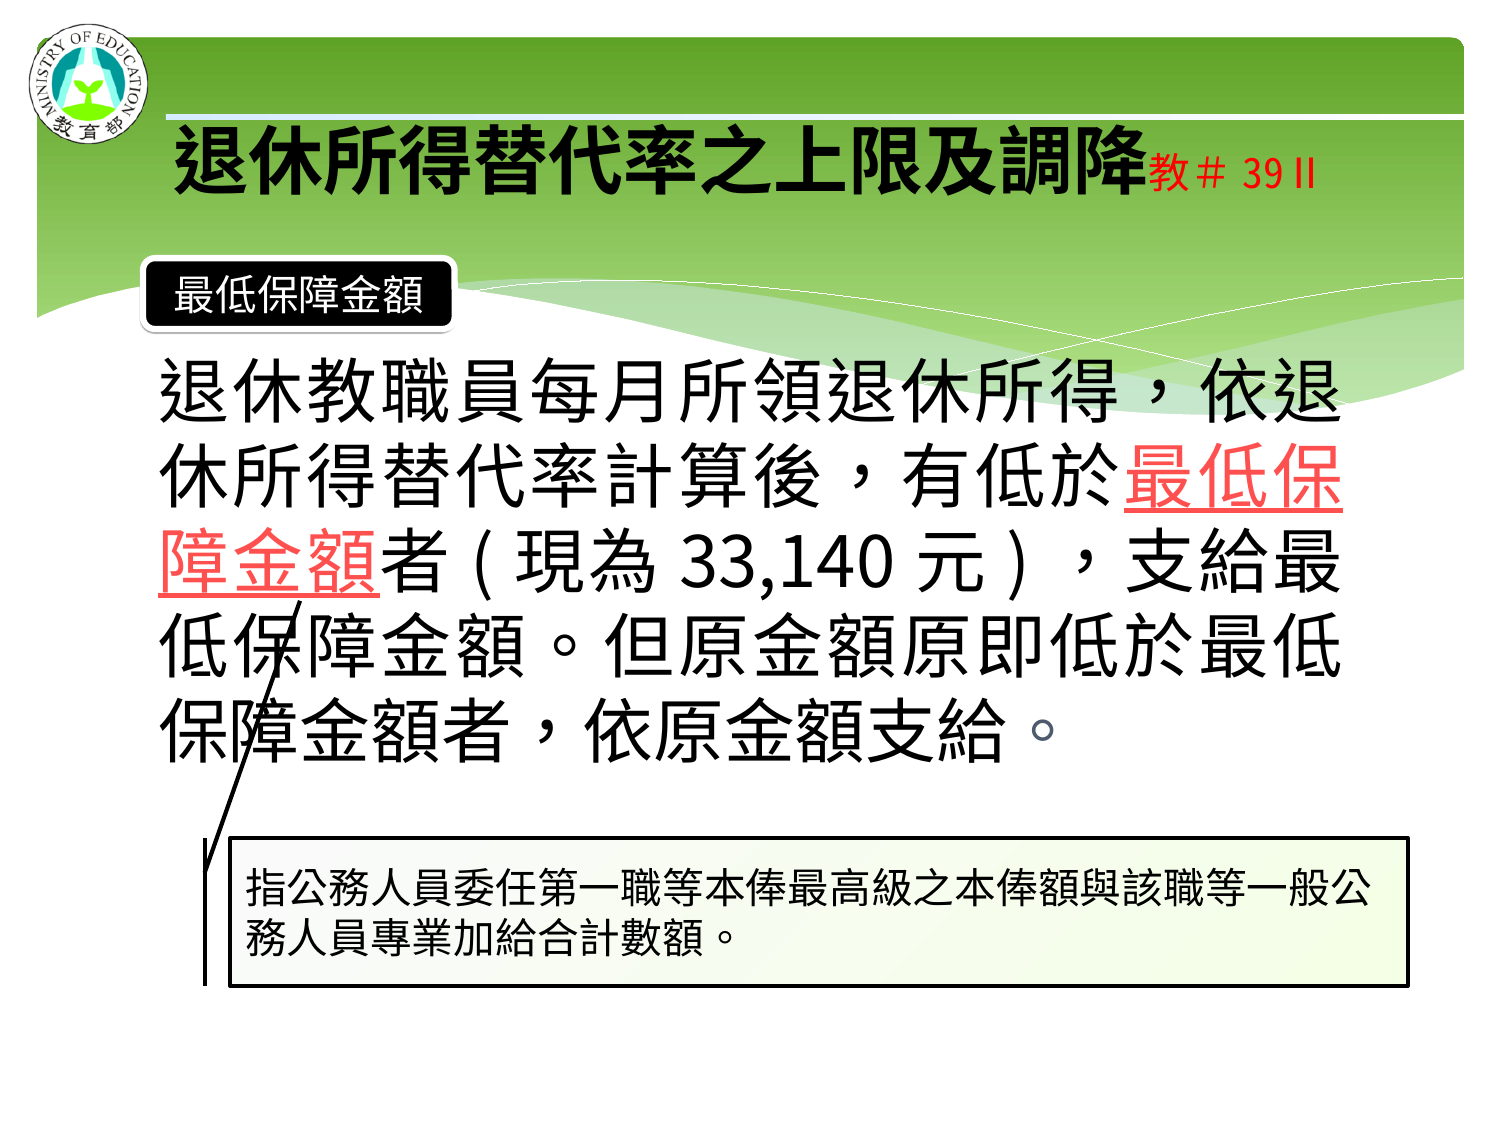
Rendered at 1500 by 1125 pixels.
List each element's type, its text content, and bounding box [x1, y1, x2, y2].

picture [27, 22, 149, 145]
text_box 最低保障金額 [143, 258, 455, 329]
text_box 指公務人員委任第一職等本俸最高級之本俸額與該職等一般公務人員專業加給合計數額。 [230, 838, 1408, 986]
list 退休教職員每月所領退休所得，依退休所得替代率計算後，有低於最低保障金額者(現為33,140元)，支給最低保障金額。但原金額原即低於最低保障金額者，依原金額支給。 [143, 339, 1359, 1000]
title 退休所得替代率之上限及調降教＃39Ⅱ [75, 55, 1425, 261]
